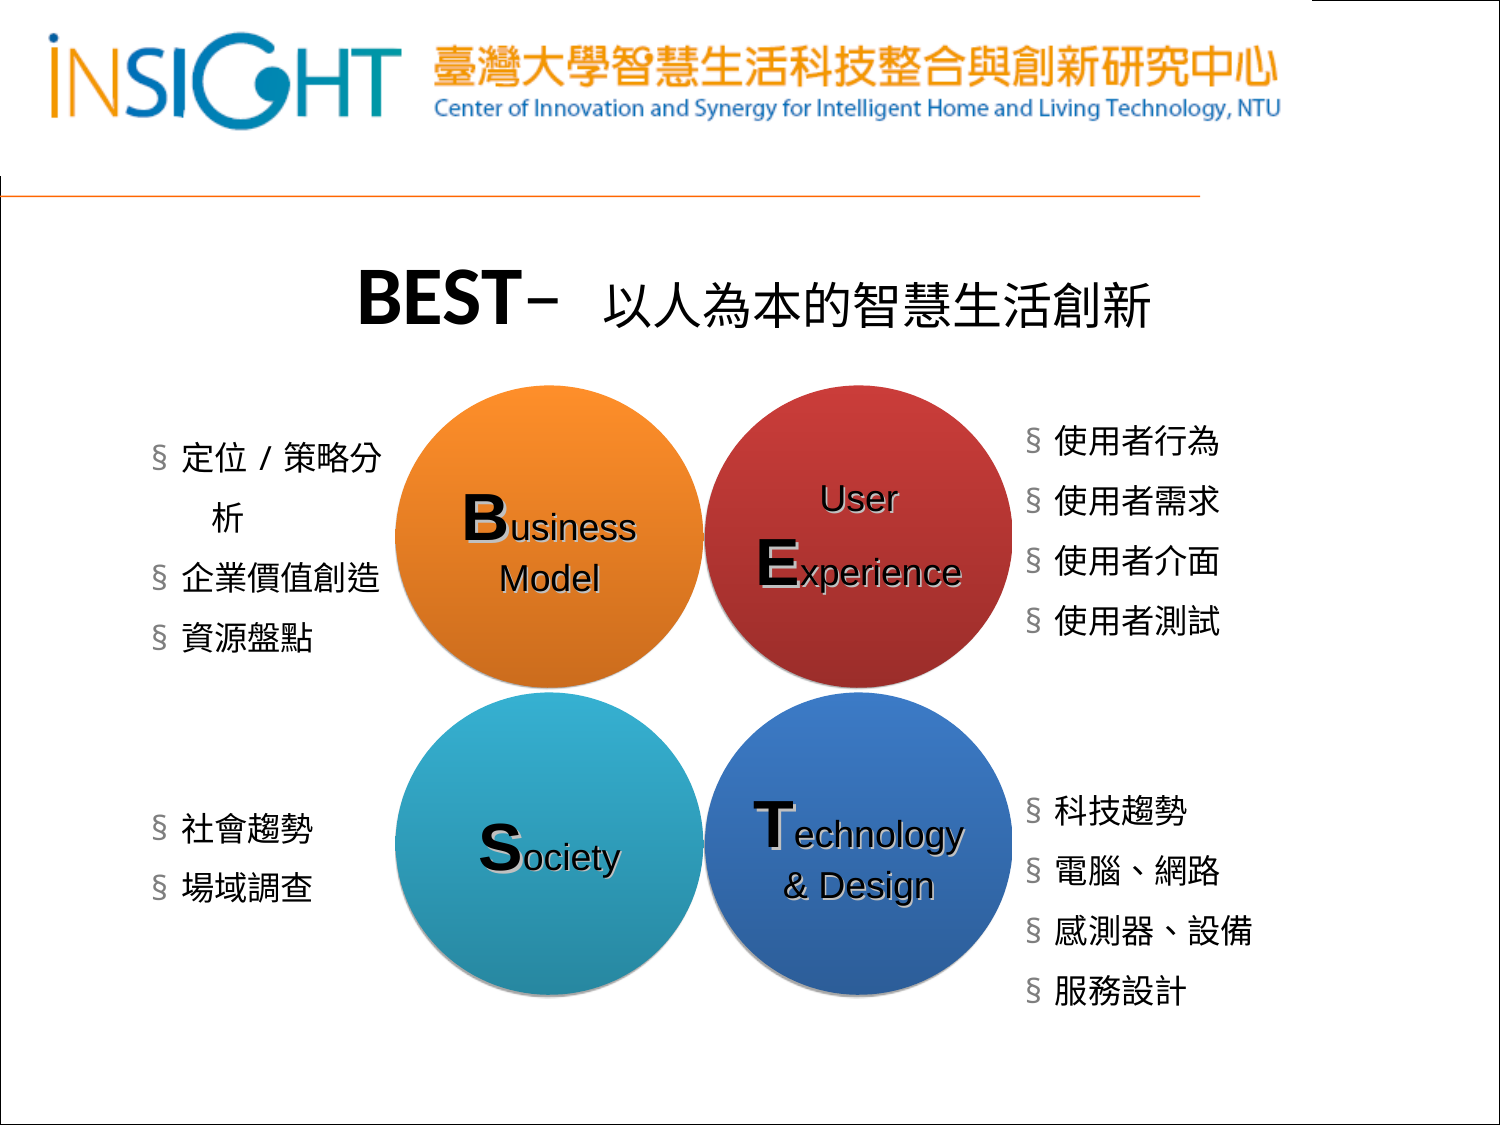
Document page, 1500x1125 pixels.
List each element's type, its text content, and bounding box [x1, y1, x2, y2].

text_box 科技趨勢 電腦、網路 感測器、設備 服務設計 [1009, 763, 1316, 1019]
text_box 使用者行為 使用者需求 使用者介面 使用者測試 [1009, 393, 1316, 649]
text_box 社會趨勢 場域調查 [136, 780, 387, 916]
text_box 定位/策略分析 企業價值創造 資源盤點 [136, 410, 417, 606]
text_box User Experience [704, 385, 1009, 688]
text_box [0, 0, 1500, 1125]
text_box Business Model [412, 385, 704, 688]
picture [0, 0, 1312, 177]
text_box BEST– 以人為本的智慧生活創新 [183, 208, 1326, 341]
text_box Technology & Design [704, 692, 1013, 995]
text_box Society [395, 692, 704, 995]
